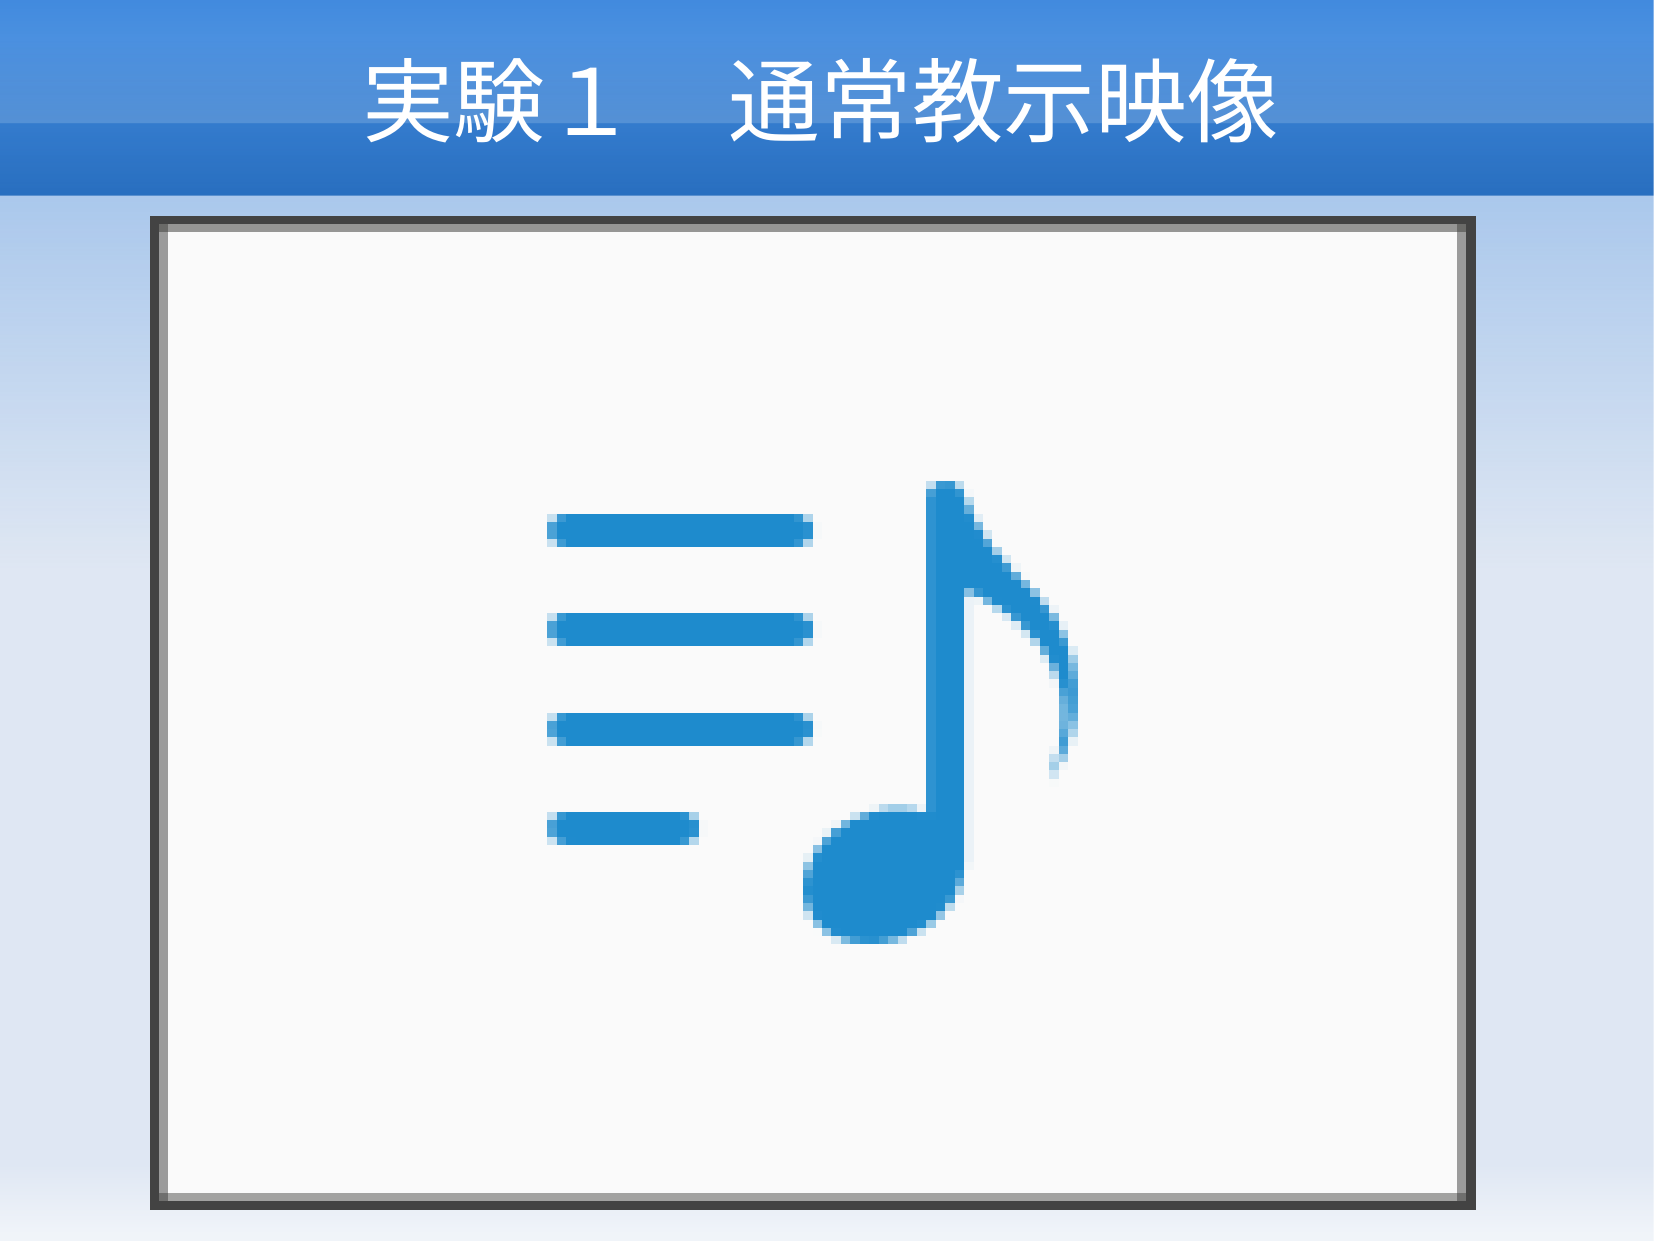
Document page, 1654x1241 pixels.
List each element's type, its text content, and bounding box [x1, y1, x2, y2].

text_box [149, 215, 1477, 1211]
picture [0, 0, 1654, 1241]
title 実験１ 通常教示映像 [76, 0, 1565, 208]
